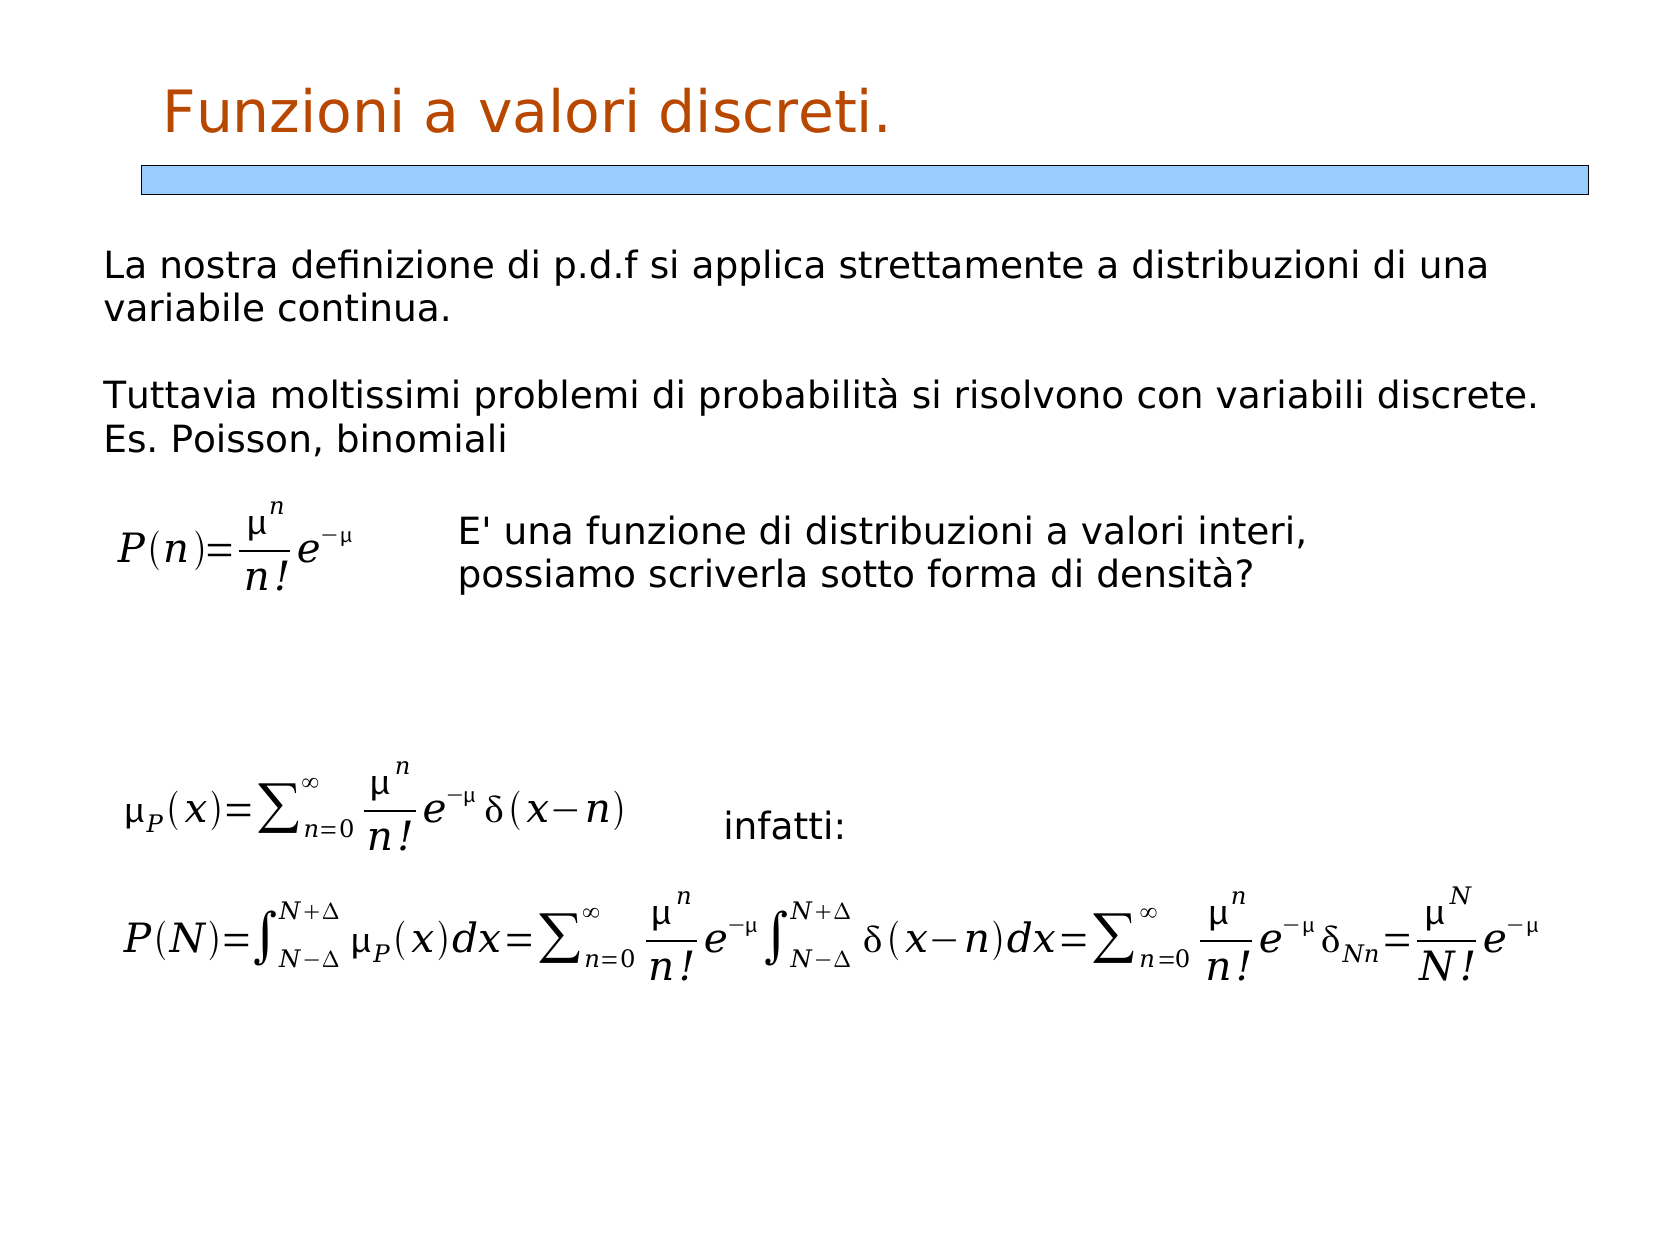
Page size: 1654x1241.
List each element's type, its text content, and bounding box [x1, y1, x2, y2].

text_box E' una funzione di distribuzioni a valori interi, possiamo scriverla sotto forma di densità? [442, 501, 1536, 604]
text_box La nostra definizione di p.d.f si applica strettamente a distribuzioni di una variabile continua. Tuttavia moltissimi problemi di probabilità si risolvono con variabili discrete. Es. Poisson, binomiali [88, 236, 1595, 469]
chart [113, 751, 636, 861]
text_box infatti: [708, 797, 1123, 856]
chart [113, 881, 1550, 991]
text_box Funzioni a valori discreti. [147, 71, 1595, 154]
chart [107, 492, 363, 601]
